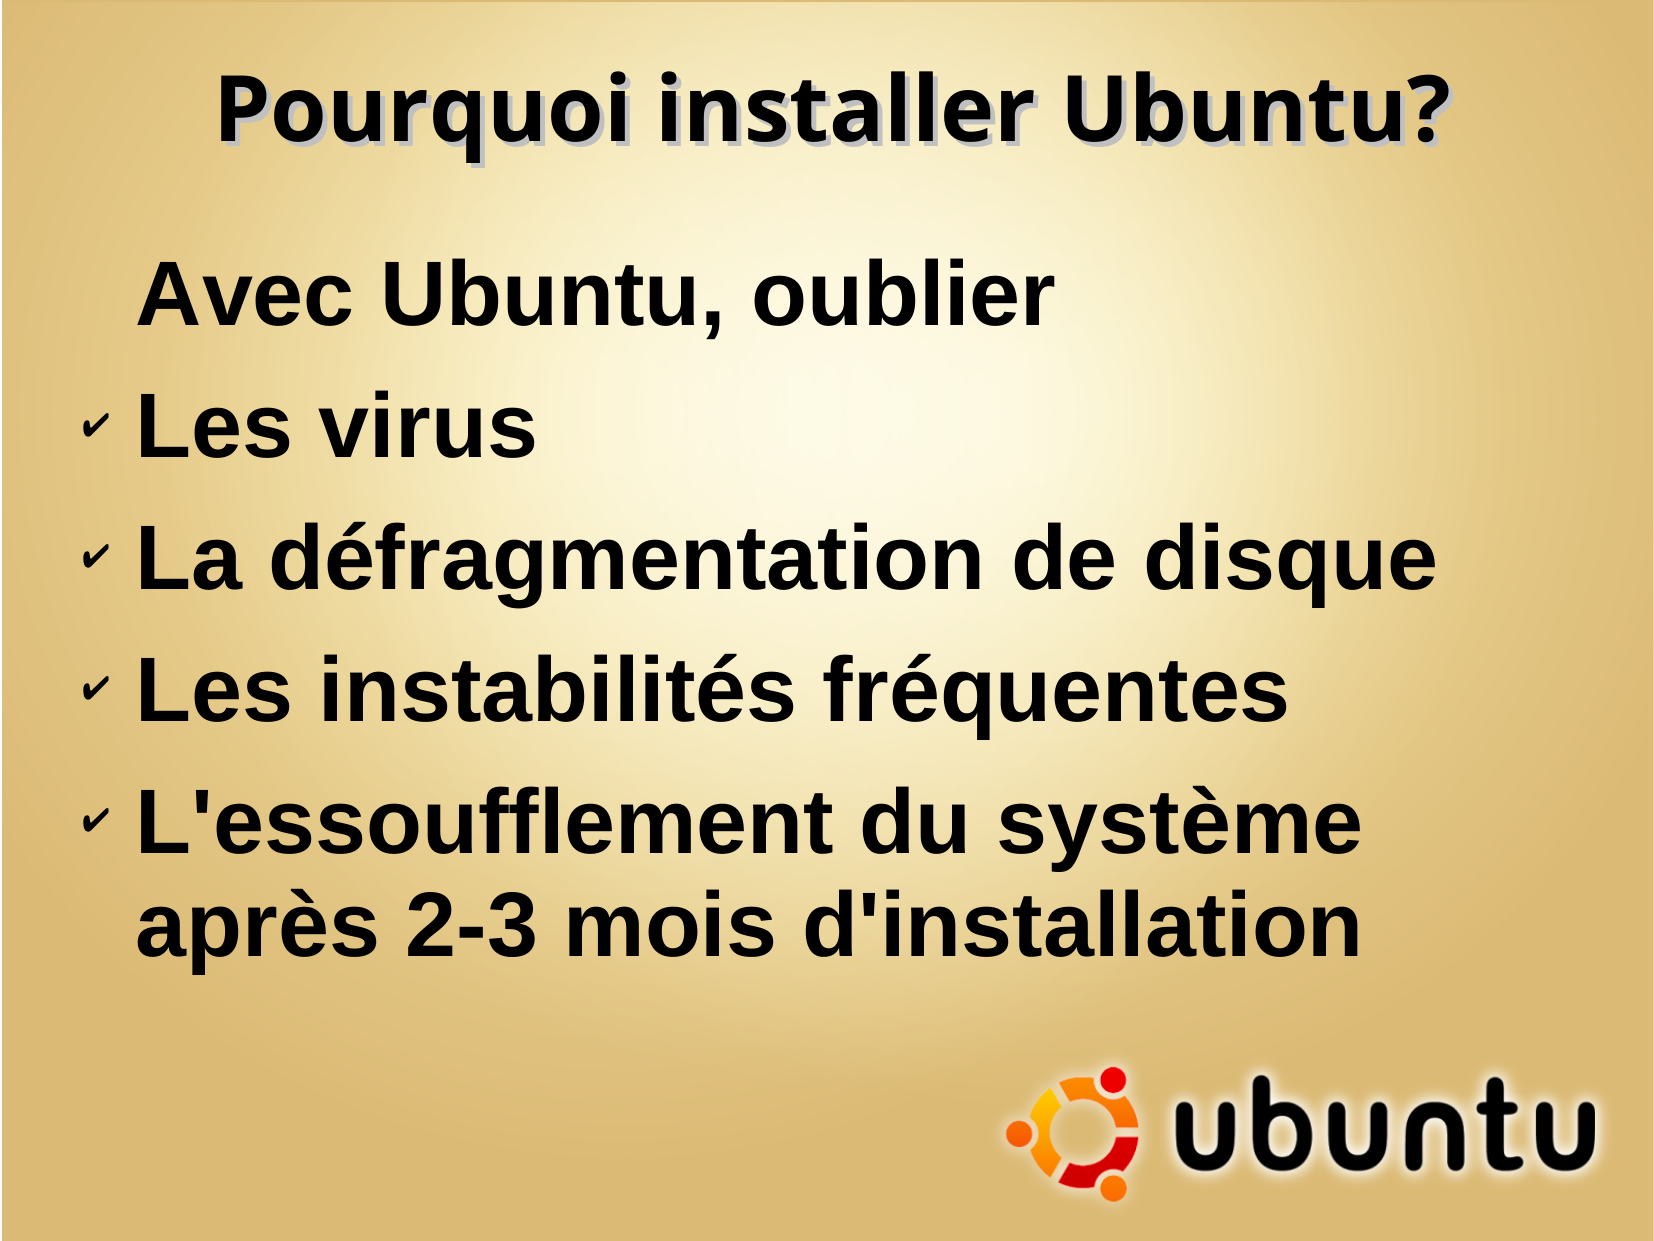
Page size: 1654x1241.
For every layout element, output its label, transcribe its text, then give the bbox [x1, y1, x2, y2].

list Avec Ubuntu, oublier Les virus La défragmentation de disque Les instabilités fréquentes L'essoufflement du système après 2-3 mois d'installation [64, 242, 1554, 1071]
title Pourquoi installer Ubuntu? [88, 34, 1577, 178]
picture [2, 0, 1654, 1241]
